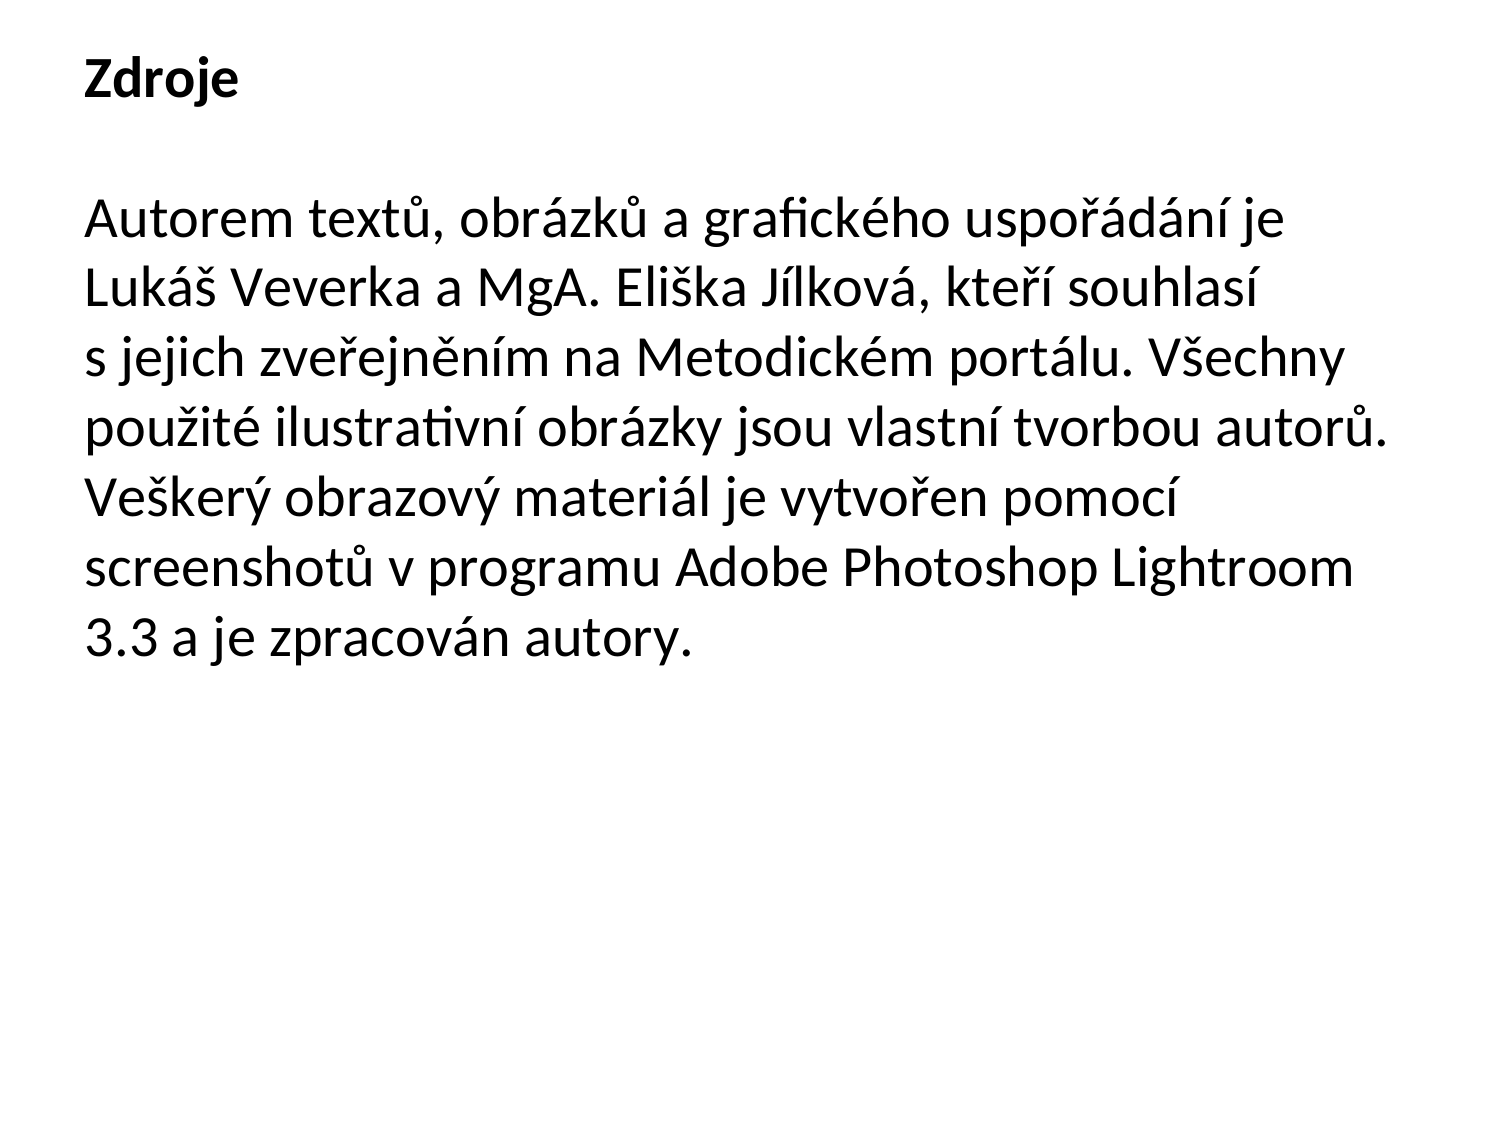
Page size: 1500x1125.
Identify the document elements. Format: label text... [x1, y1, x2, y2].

text_box Zdroje Autorem textů, obrázků a grafického uspořádání je Lukáš Veverka a MgA. Eliška Jílková, kteří souhlasí s jejich zveřejněním na Metodickém portálu. Všechny použité ilustrativní obrázky jsou vlastní tvorbou autorů. Veškerý obrazový materiál je vytvořen pomocí screenshotů v programu Adobe Photoshop Lightroom 3.3 a je zpracován autory. [70, 31, 1430, 677]
